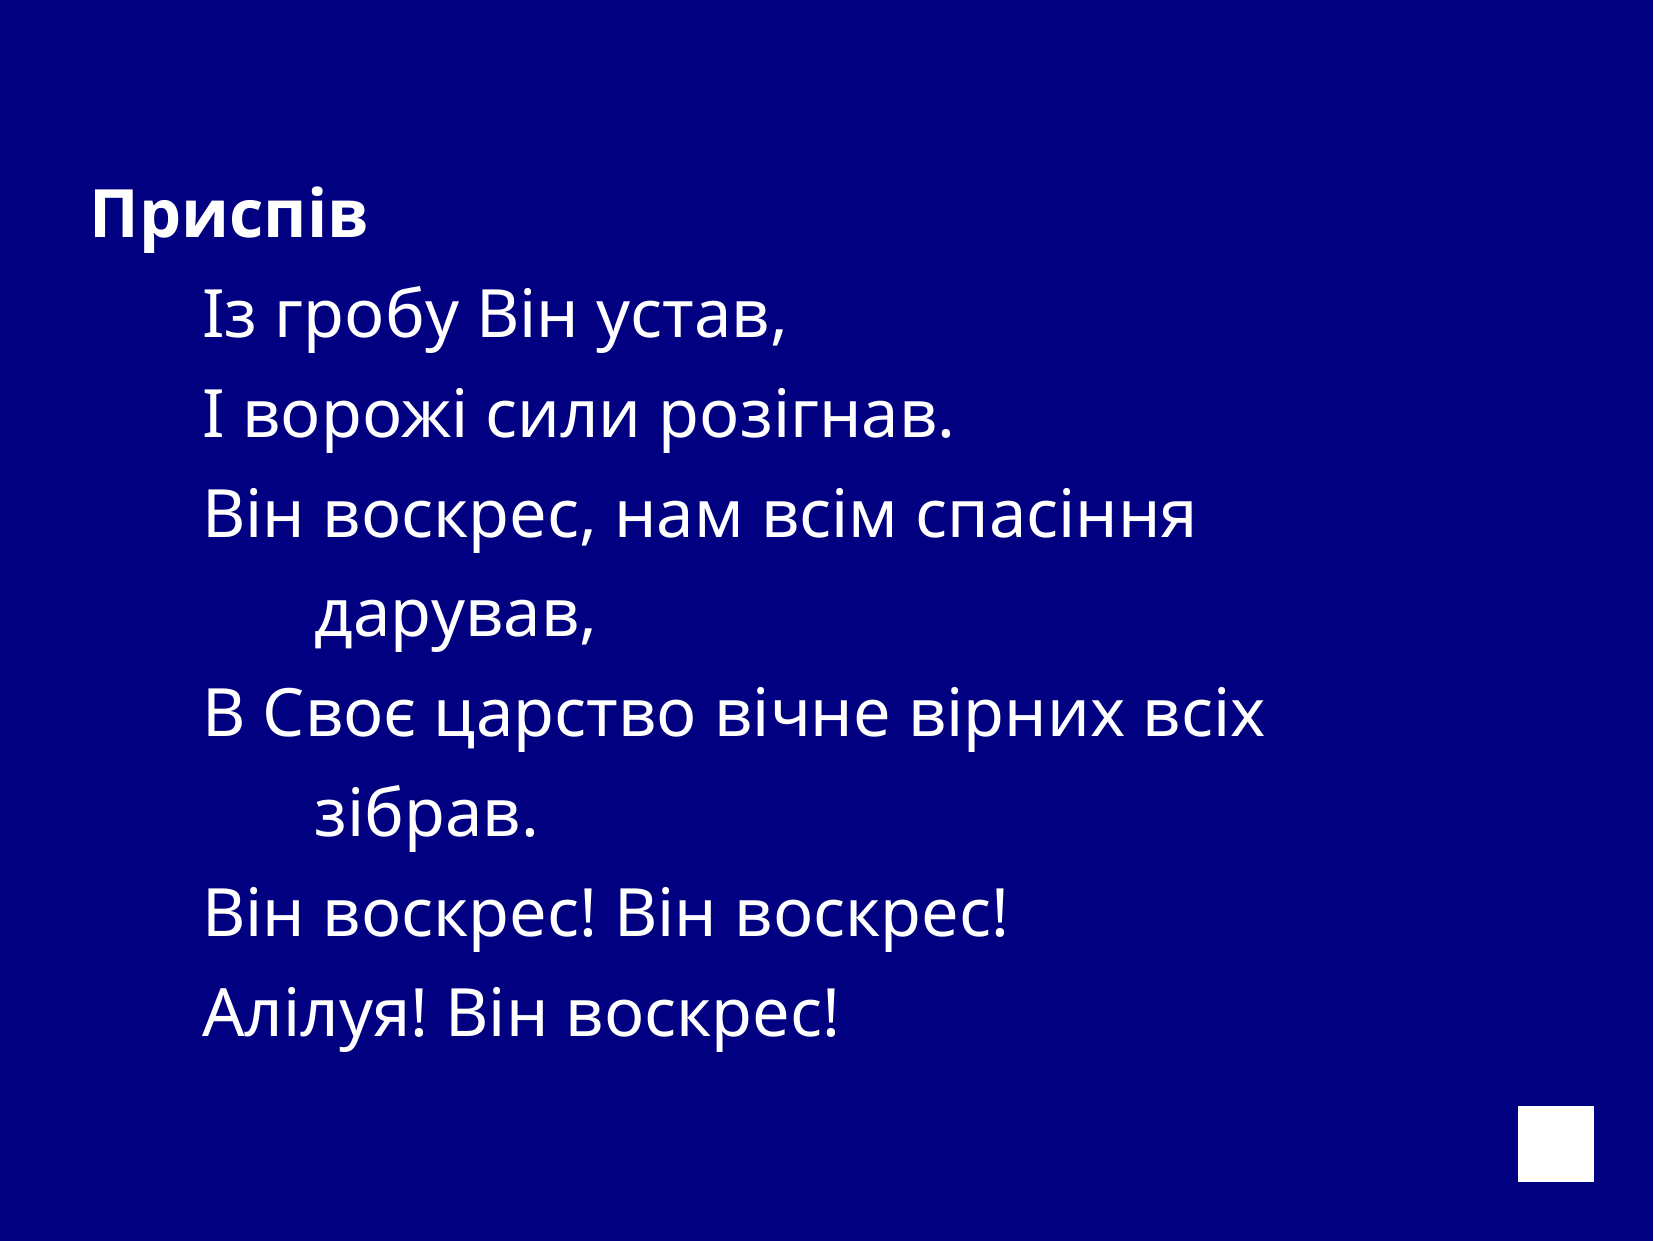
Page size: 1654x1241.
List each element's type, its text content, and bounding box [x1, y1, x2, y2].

text_box [1518, 1106, 1594, 1182]
text_box Приспів Із гробу Він устав, І ворожі сили розігнав. Він воскрес, нам всім спасіння дарував, В Своє царство вічне вірних всіх зібрав. Він воскрес! Він воскрес! Алілуя! Він воскрес! [75, 150, 1576, 1163]
